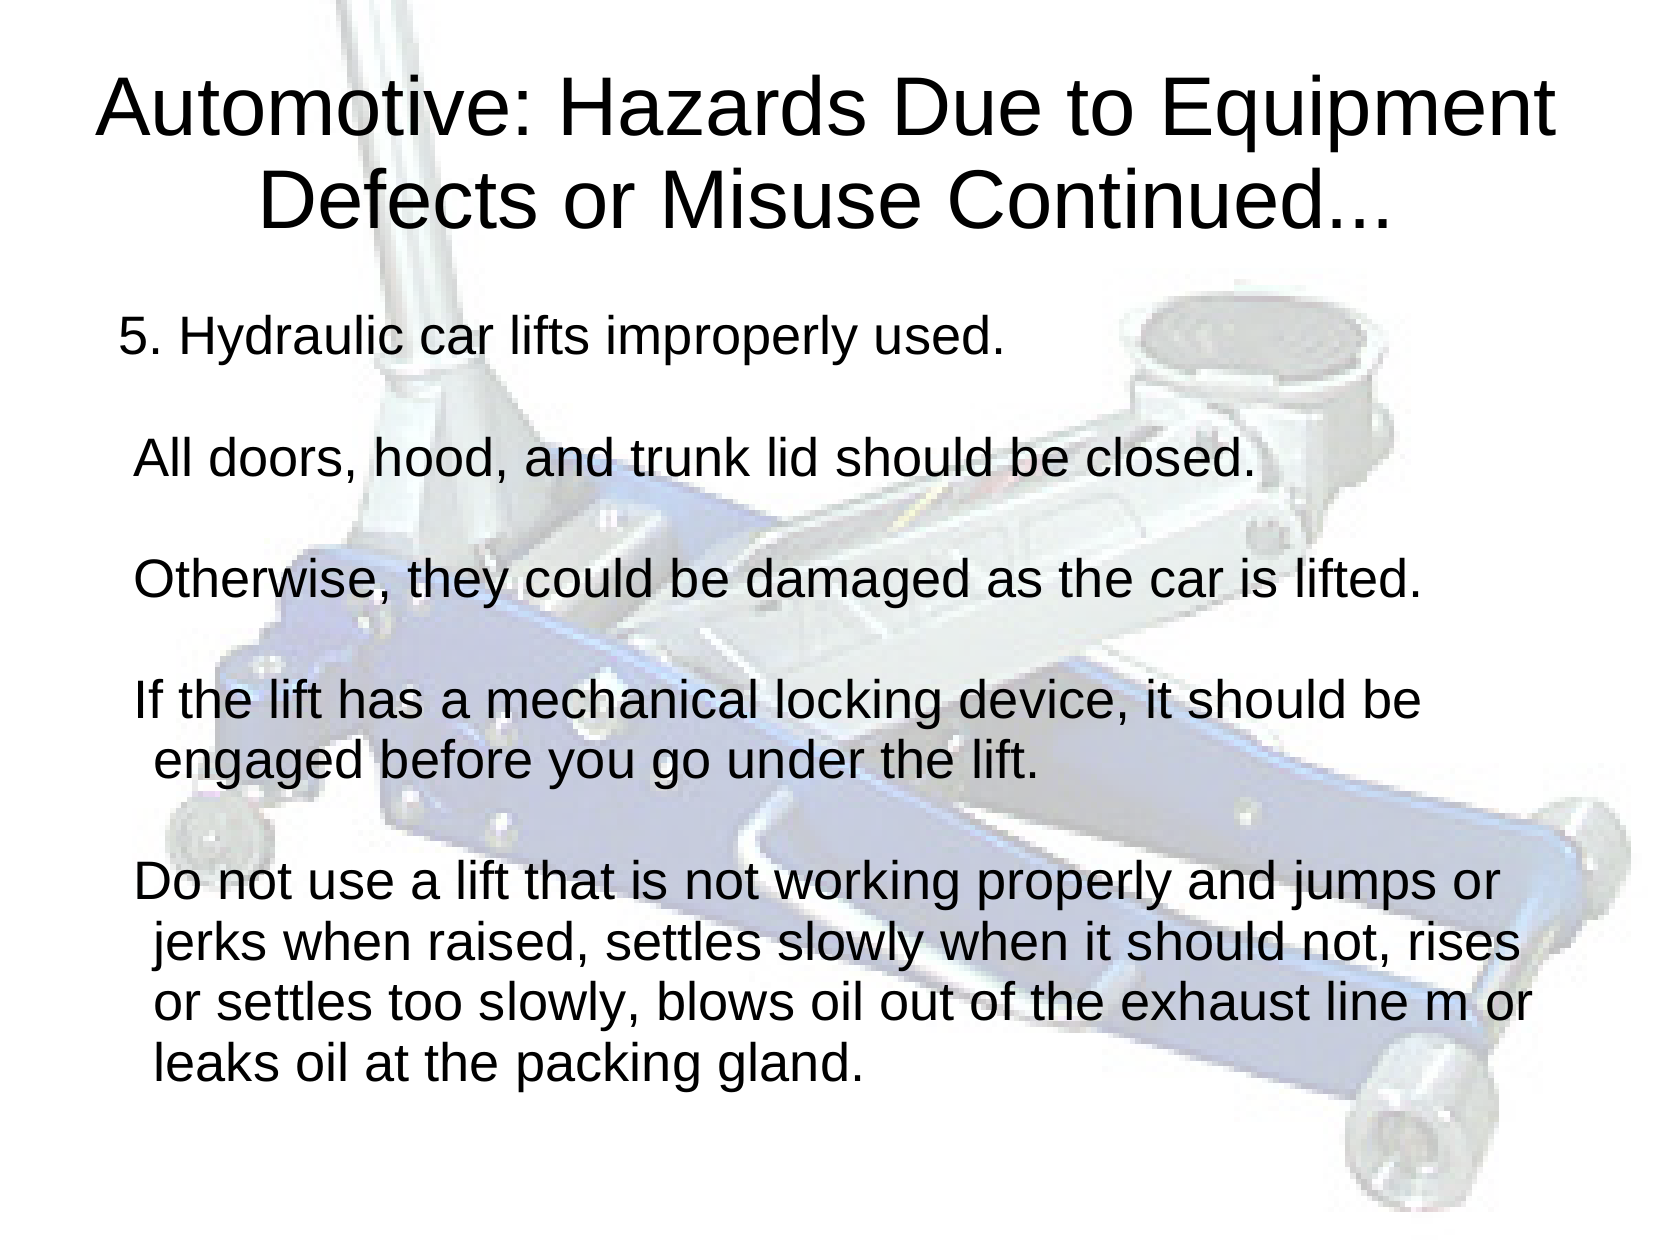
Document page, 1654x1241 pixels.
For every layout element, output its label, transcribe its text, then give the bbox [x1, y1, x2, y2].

subtitle 5. Hydraulic car lifts improperly used. All doors, hood, and trunk lid should be closed. Otherwise, they could be damaged as the car is lifted. If the lift has a mechanical locking device, it should be engaged before you go under the lift. Do not use a lift that is not working properly and jumps or jerks when raised, settles slowly when it should not, rises or settles too slowly, blows oil out of the exhaust line m or leaks oil at the packing gland. [82, 297, 1571, 1102]
picture [0, 0, 1654, 1241]
title Automotive: Hazards Due to Equipment Defects or Misuse Continued... [82, 56, 1571, 250]
